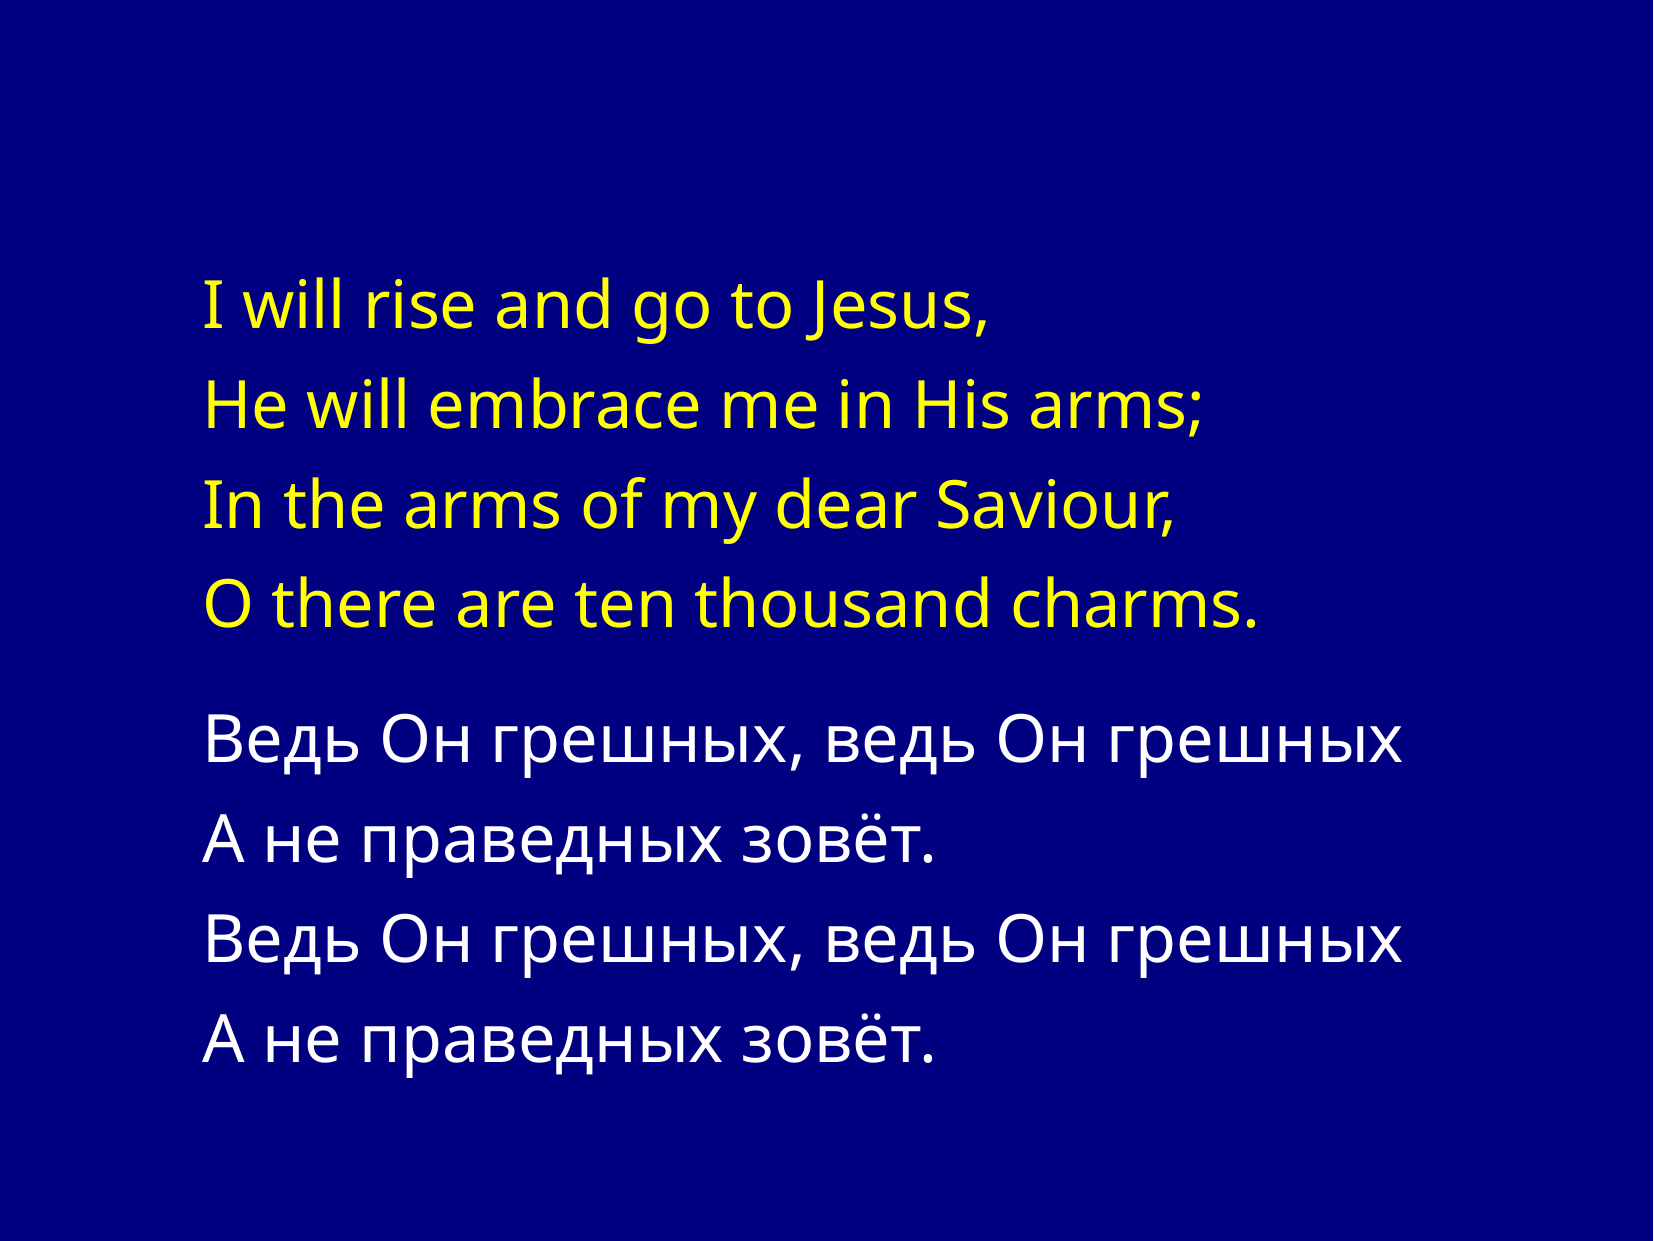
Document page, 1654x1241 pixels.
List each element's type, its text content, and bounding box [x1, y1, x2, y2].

text_box Ведь Он грешных, ведь Он грешных А не праведных зовёт. Ведь Он грешных, ведь Он грешных А не праведных зовёт. [75, 675, 1576, 1163]
text_box I will rise and go to Jesus, He will embrace me in His arms; In the arms of my dear Saviour, O there are ten thousand charms. [75, 150, 1576, 638]
